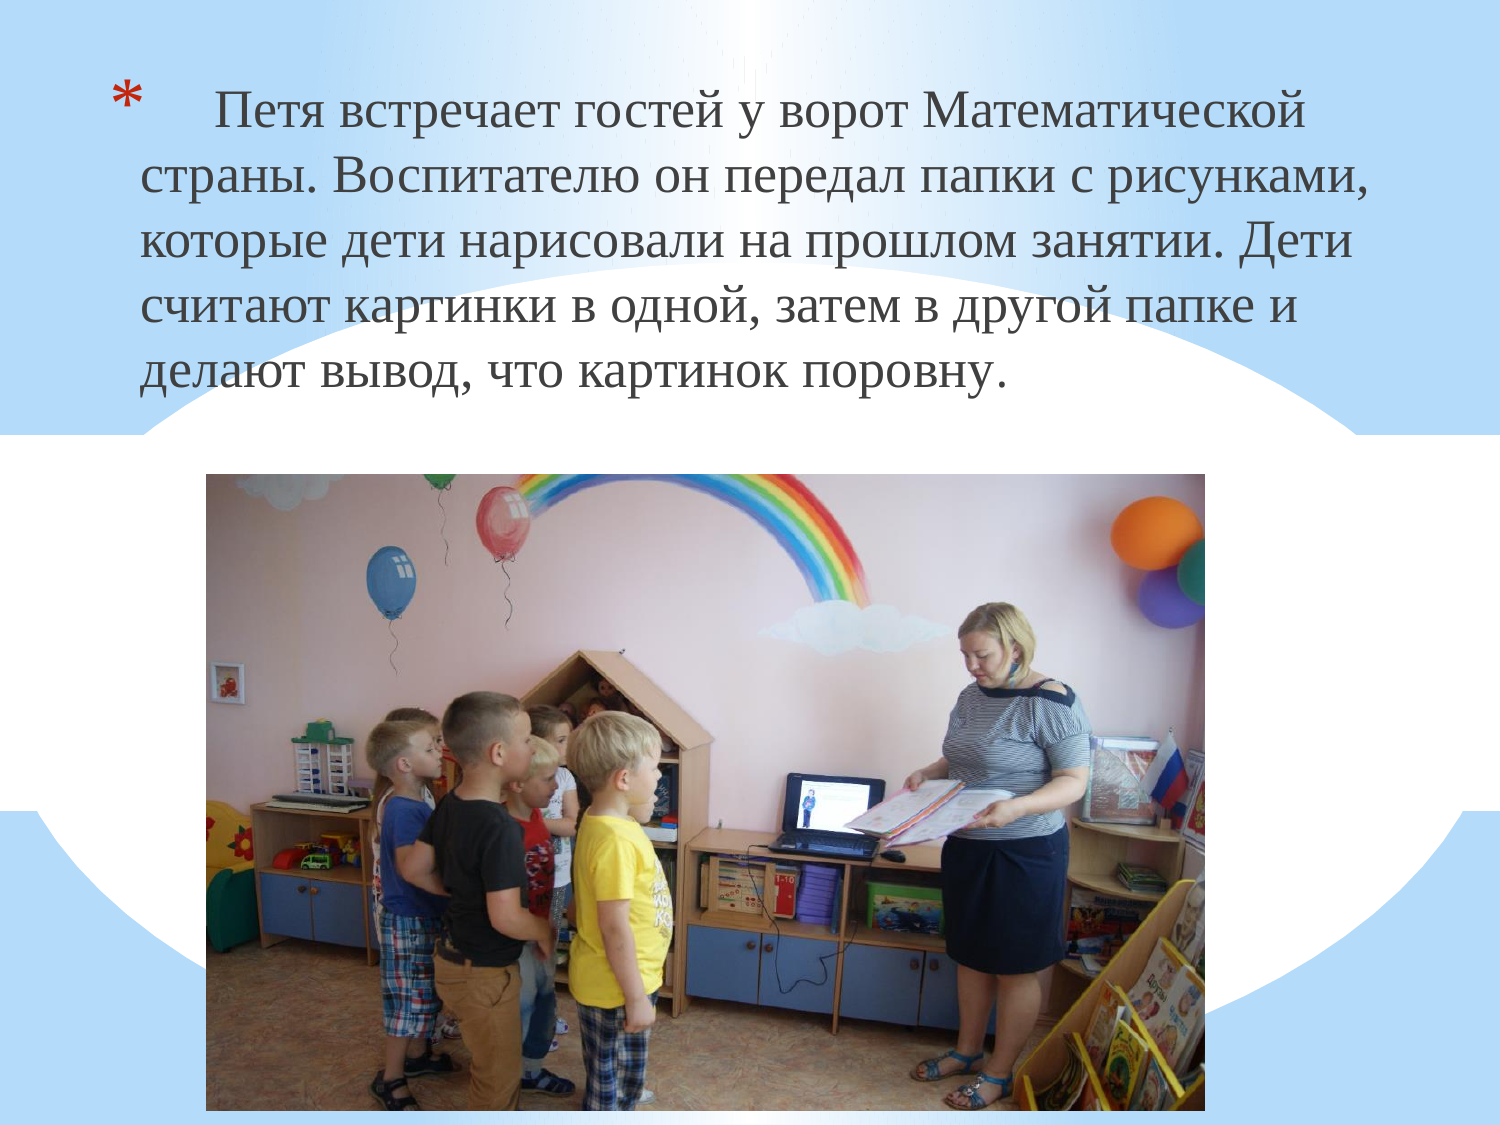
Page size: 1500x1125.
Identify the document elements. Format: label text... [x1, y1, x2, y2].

picture [206, 474, 1205, 1111]
list Петя встречает гостей у ворот Математической страны. Воспитателю он передал папки с рисунками, которые дети нарисовали на прошлом занятии. Дети считают картинки в одной, затем в другой папке и делают вывод, что картинок поровну. [88, 66, 1400, 204]
